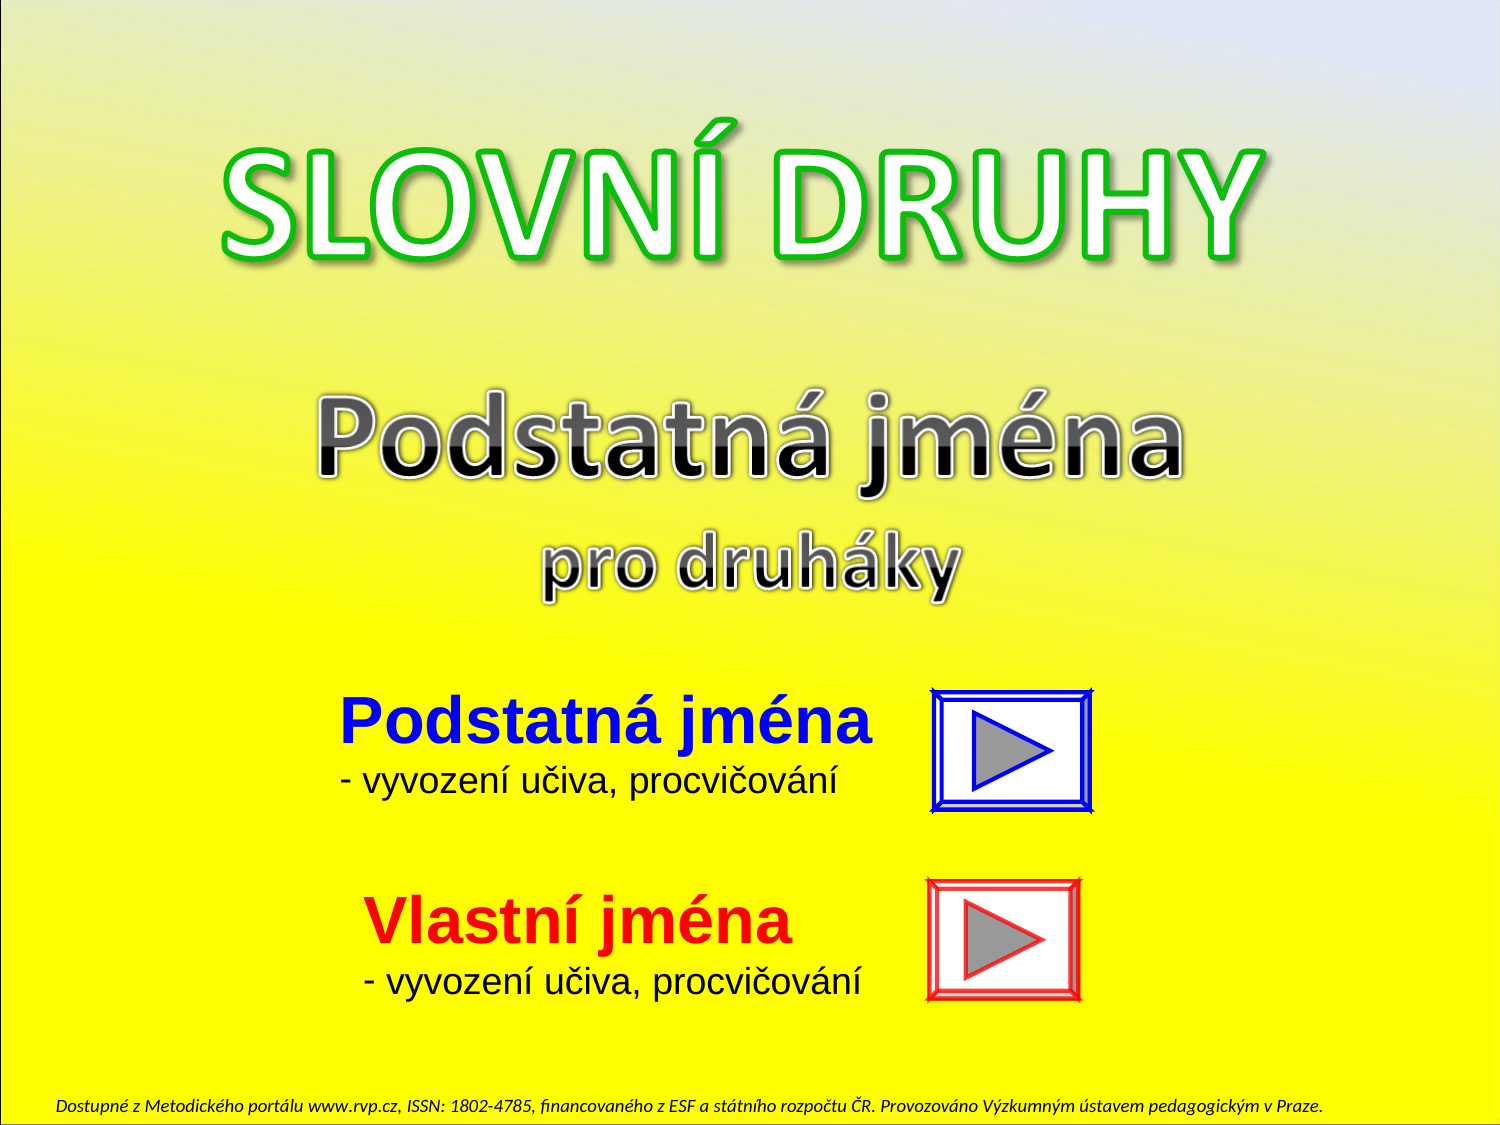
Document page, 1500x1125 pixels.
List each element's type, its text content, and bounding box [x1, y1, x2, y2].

text_box Vlastní jména vyvození učiva, procvičování [348, 869, 957, 1010]
text_box Dostupné z Metodického portálu www.rvp.cz, ISSN: 1802-4785, financovaného z ESF a státního rozpočtu ČR. Provozováno Výzkumným ústavem pedagogickým v Praze. [41, 1085, 1500, 1124]
picture [0, 0, 1500, 1125]
text_box [930, 881, 1079, 999]
text_box Podstatná jména vyvození učiva, procvičování [324, 668, 963, 810]
text_box [963, 692, 1090, 810]
